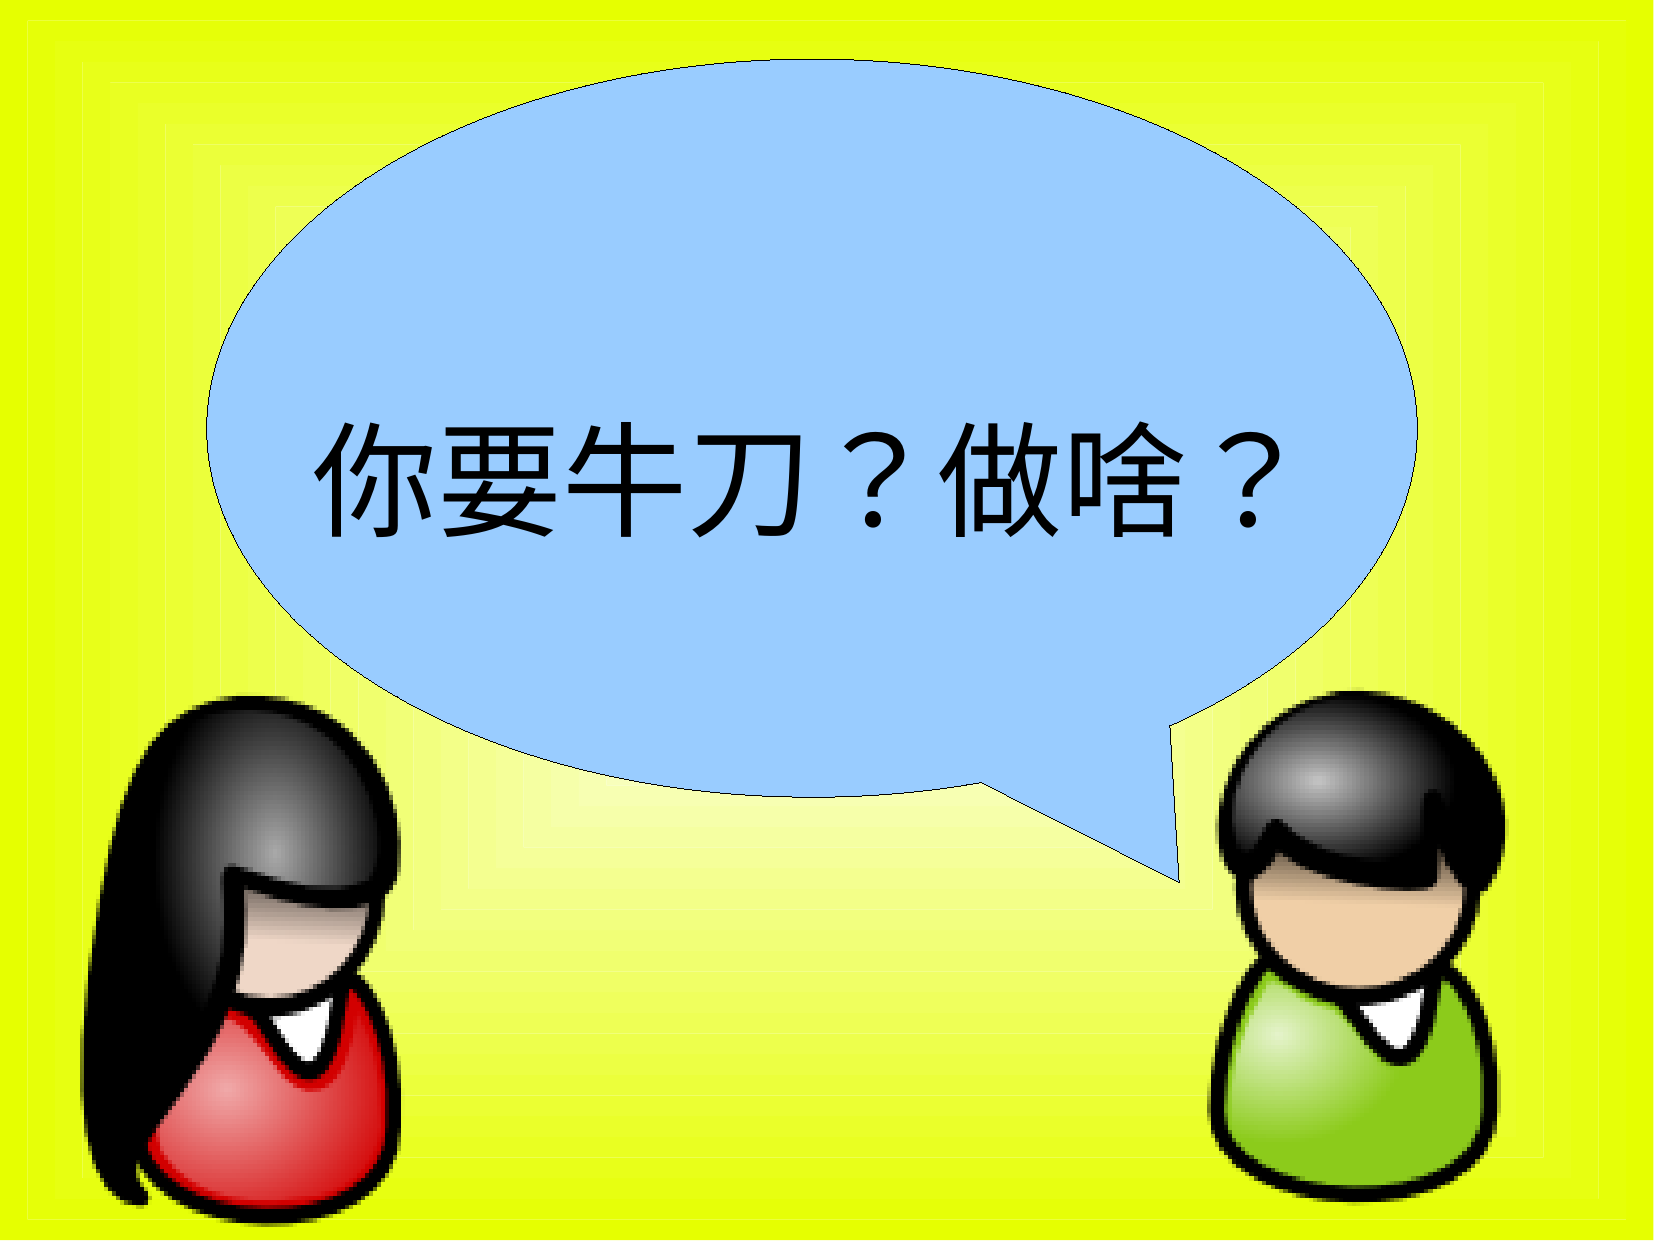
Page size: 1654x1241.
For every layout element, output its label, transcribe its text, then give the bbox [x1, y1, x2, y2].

text_box 你要牛刀？做啥？ [206, 59, 1418, 883]
picture [0, 679, 502, 1241]
picture [1092, 679, 1625, 1211]
